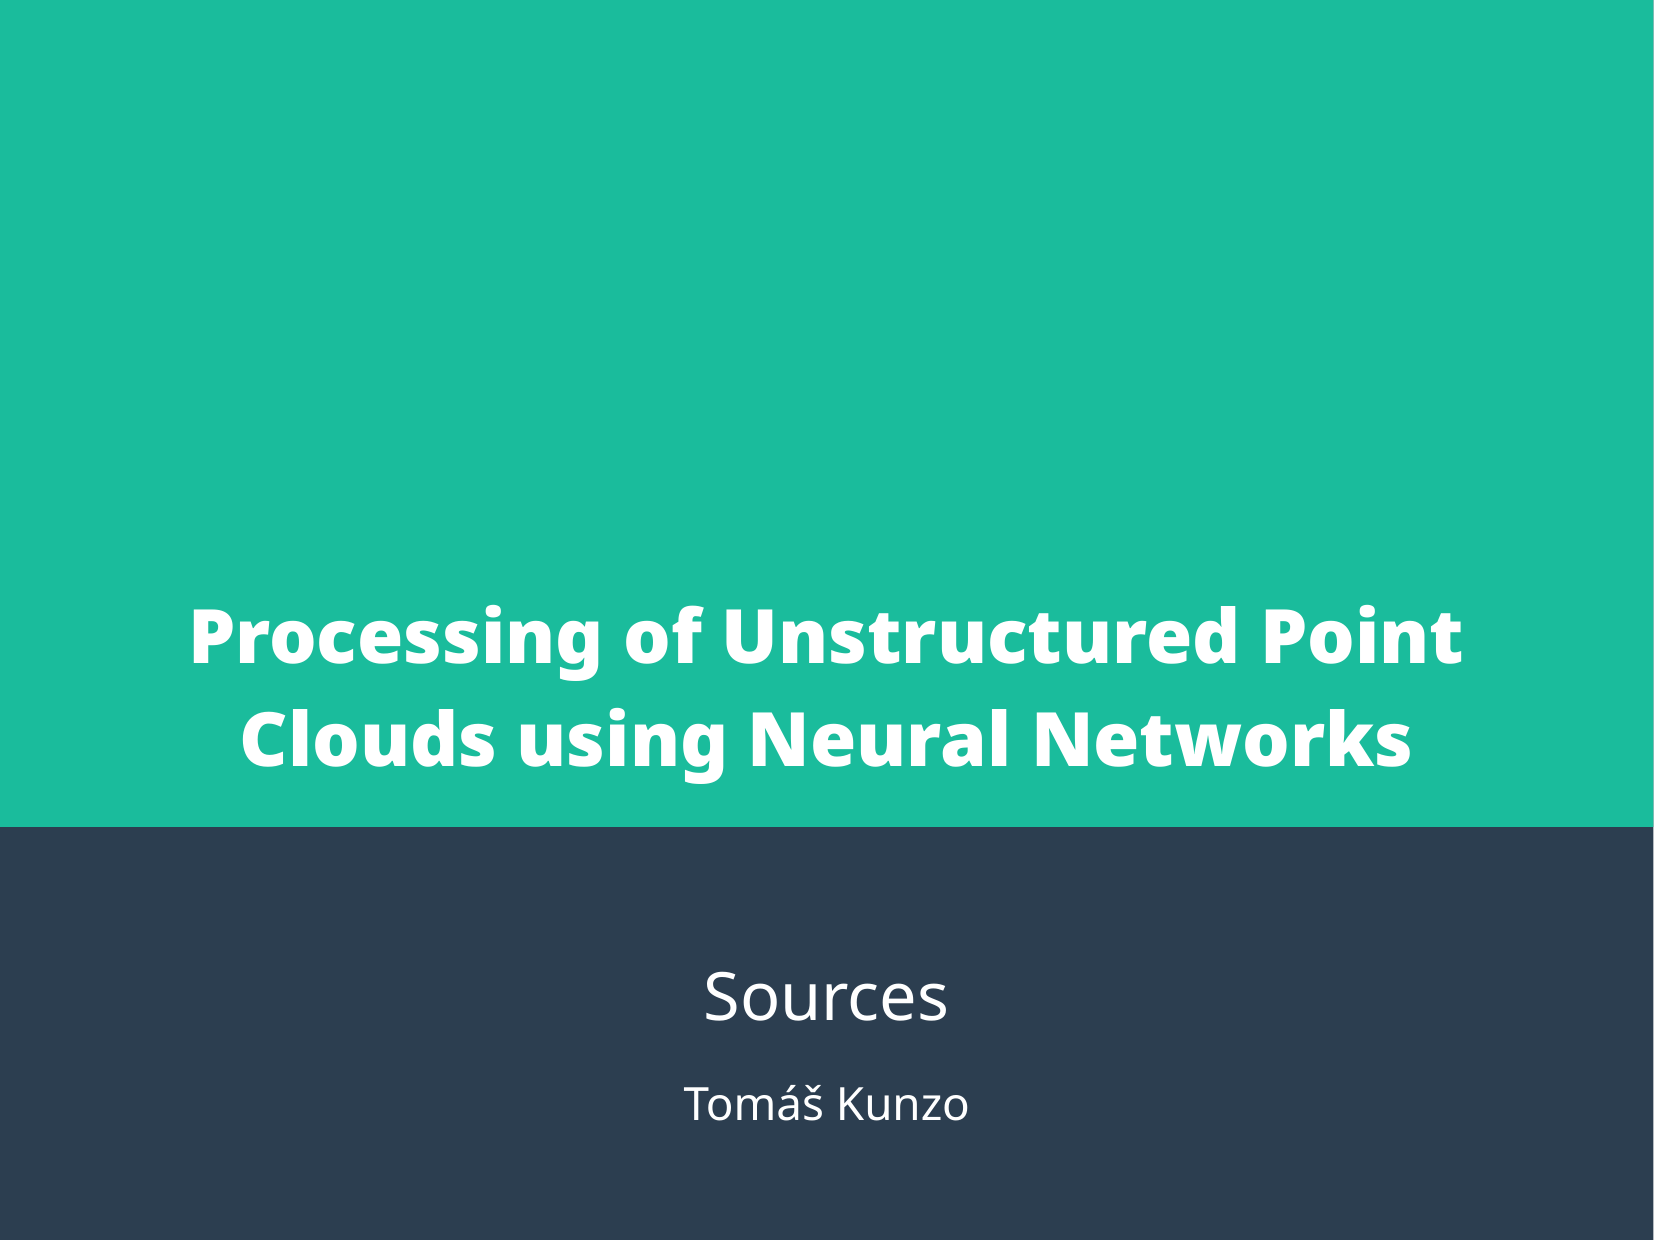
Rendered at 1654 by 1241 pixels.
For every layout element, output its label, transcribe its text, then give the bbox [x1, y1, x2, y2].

subtitle Sources Tomáš Kunzo [59, 856, 1595, 1182]
title Processing of Unstructured Point Clouds using Neural Networks [59, 591, 1595, 781]
